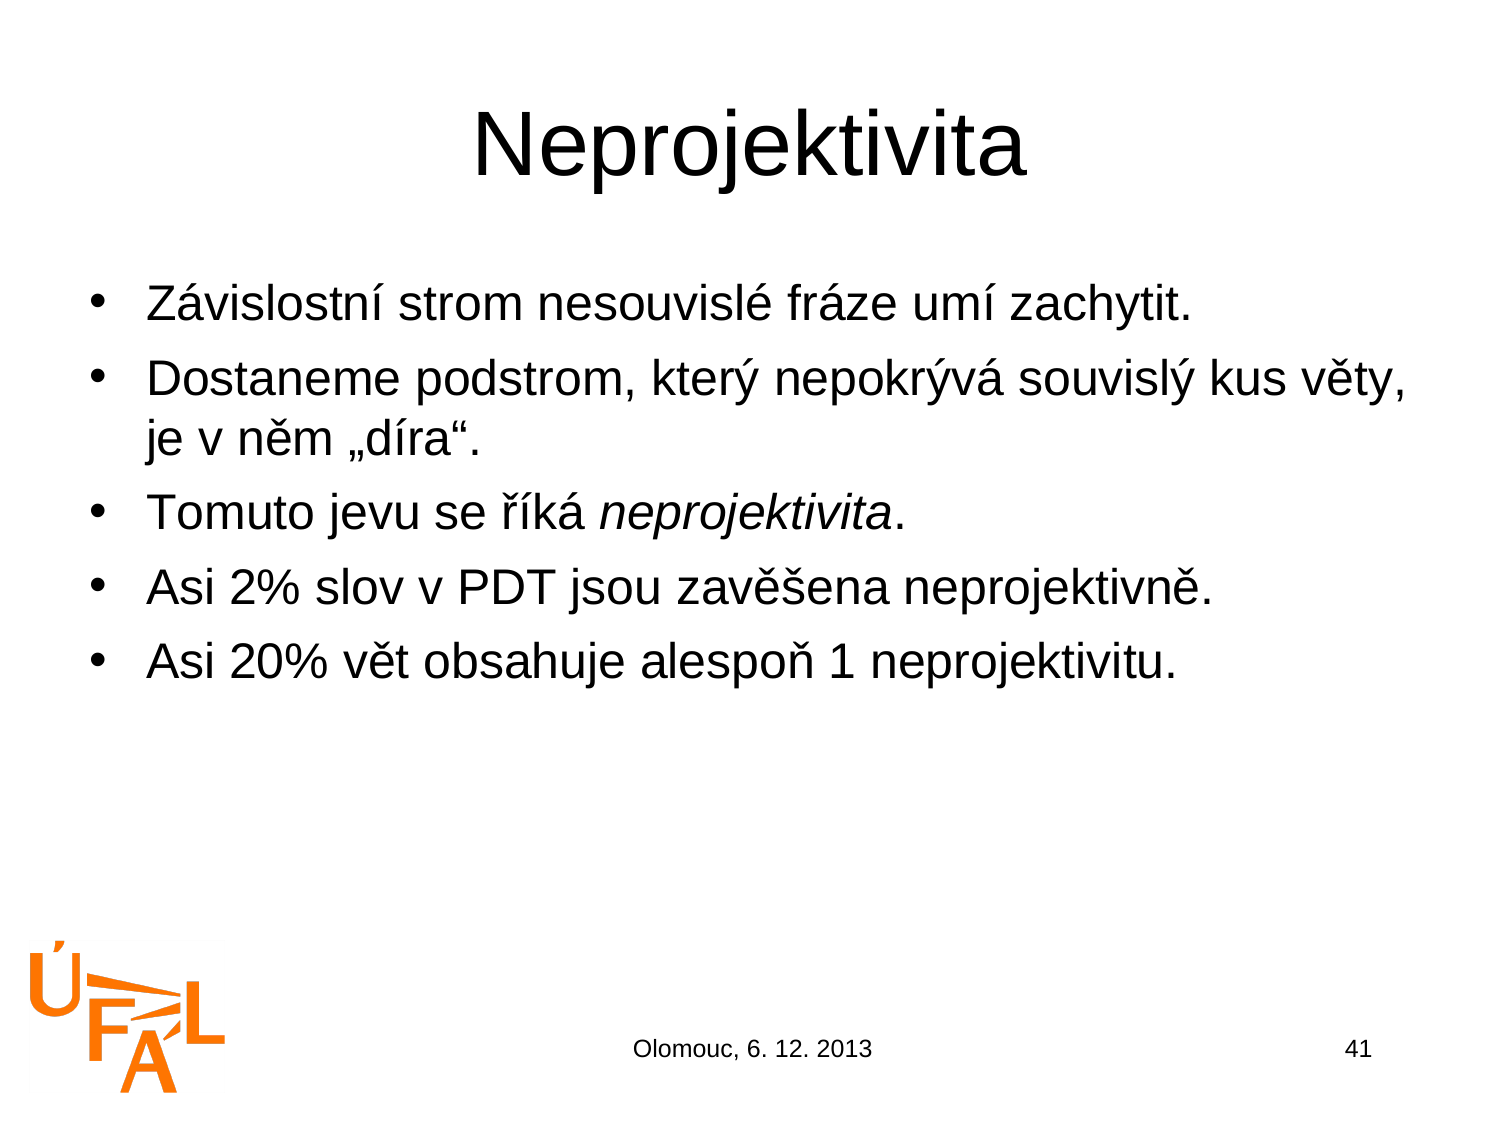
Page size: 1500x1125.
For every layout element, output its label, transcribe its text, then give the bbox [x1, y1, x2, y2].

title Neprojektivita [75, 14, 1426, 262]
list Závislostní strom nesouvislé fráze umí zachytit. Dostaneme podstrom, který nepokrývá souvislý kus věty, je v něm „díra“. Tomuto jevu se říká neprojektivita. Asi 2% slov v PDT jsou zavěšena neprojektivně. Asi 20% vět obsahuje alespoň 1 neprojektivitu. [75, 262, 1426, 932]
picture [29, 940, 225, 1093]
